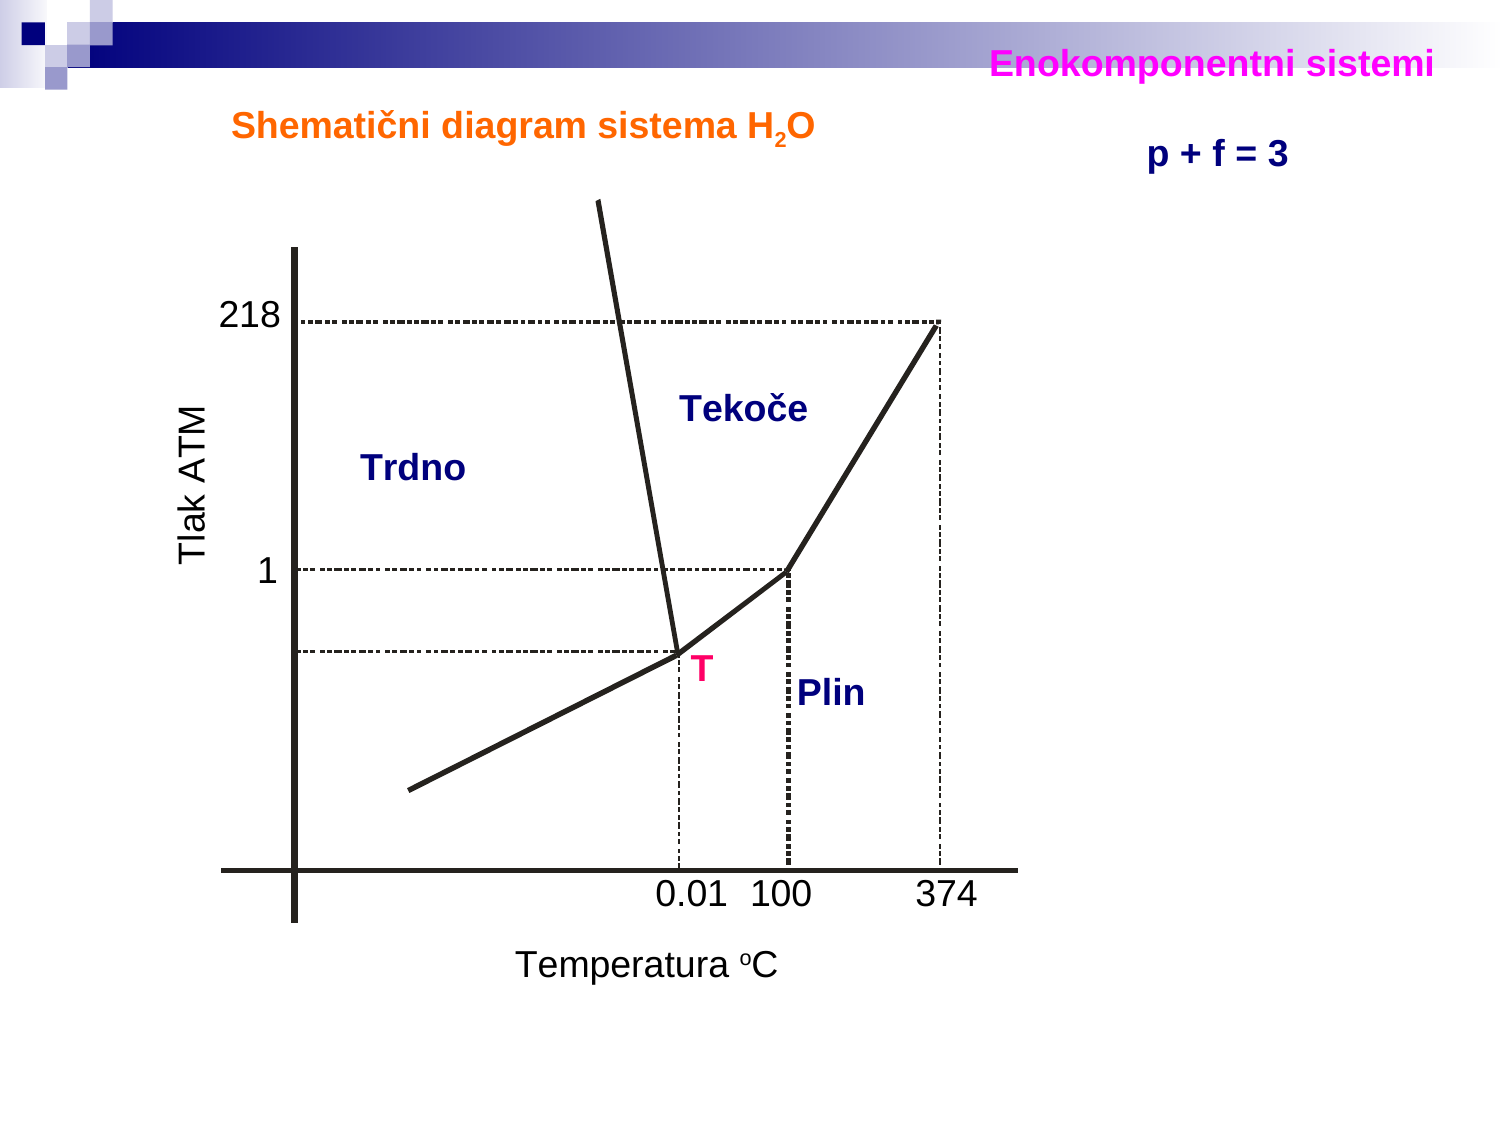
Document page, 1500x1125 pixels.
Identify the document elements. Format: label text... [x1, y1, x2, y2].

text_box Temperatura oC [500, 931, 794, 993]
text_box T [675, 636, 729, 698]
text_box 0.01 [640, 860, 735, 922]
text_box Tlak ATM [159, 389, 220, 580]
text_box 374 [900, 860, 993, 922]
text_box 100 [735, 860, 828, 922]
text_box 218 [203, 282, 296, 343]
chart [218, 196, 1022, 927]
text_box 1 [242, 538, 293, 600]
text_box Tekoče [664, 376, 824, 438]
text_box Plin [782, 660, 881, 721]
text_box Shematični diagram sistema H2O [216, 93, 831, 160]
text_box Enokomponentni sistemi p + f = 3 [974, 30, 1451, 182]
text_box Trdno [345, 435, 482, 497]
